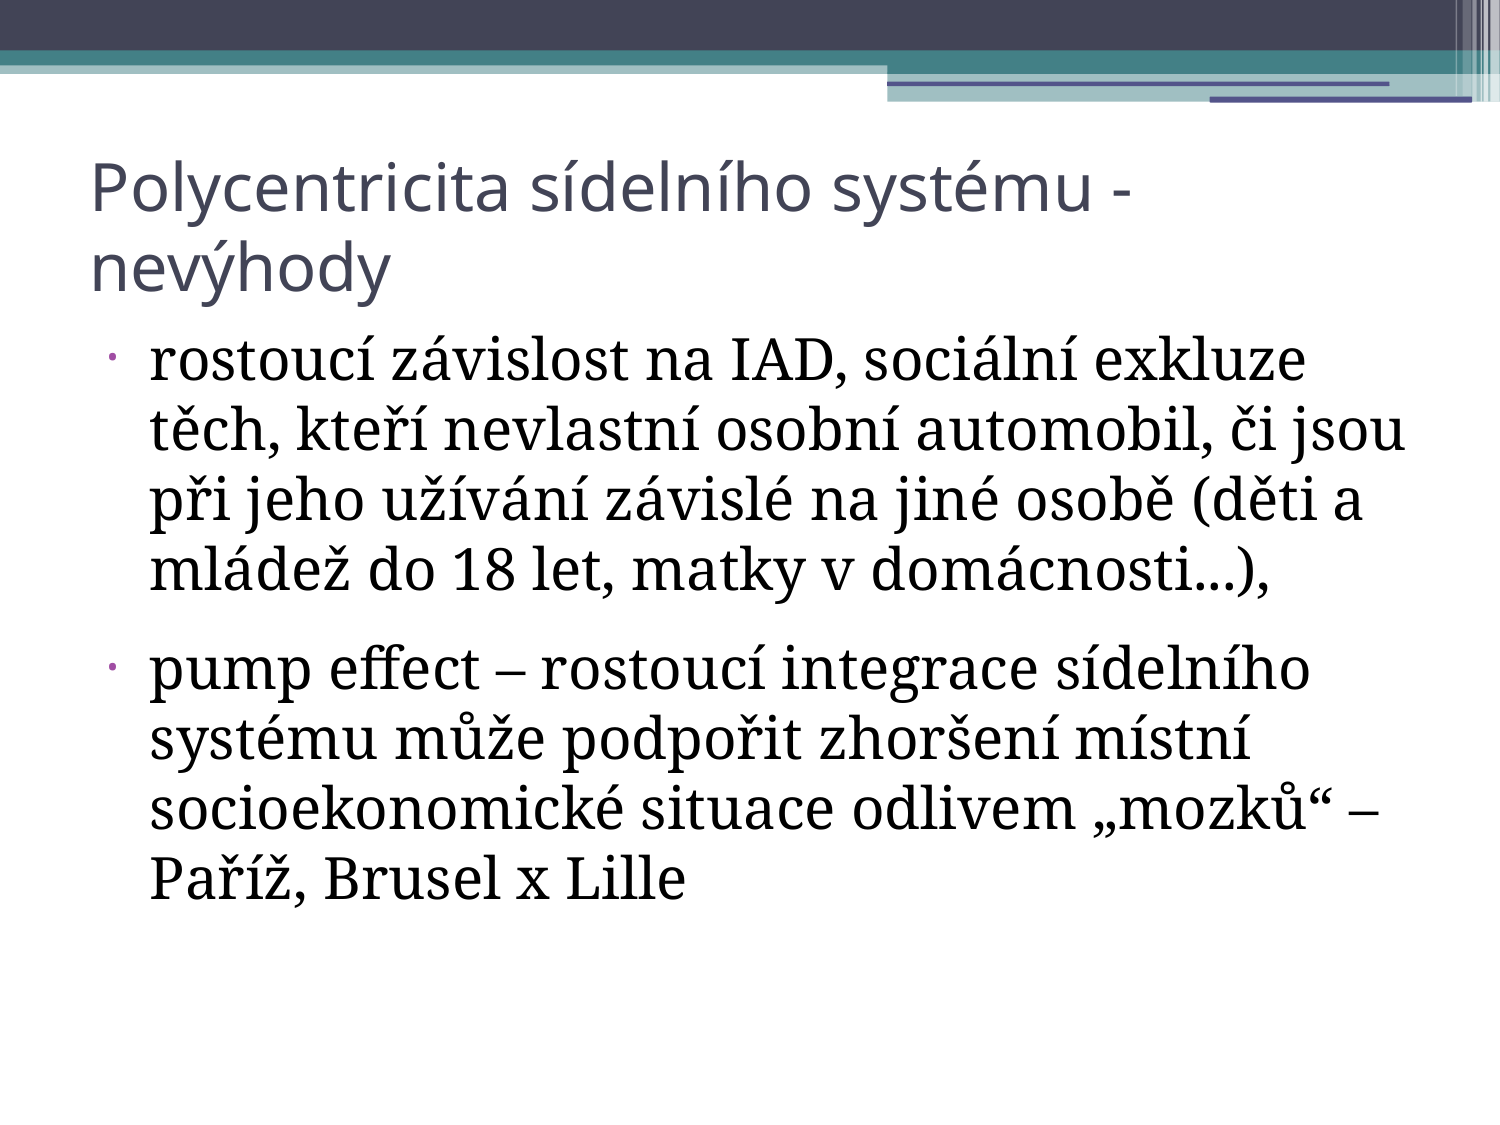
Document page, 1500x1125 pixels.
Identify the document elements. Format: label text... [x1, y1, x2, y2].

title Polycentricita sídelního systému - nevýhody [75, 137, 1425, 314]
list rostoucí závislost na IAD, sociální exkluze těch, kteří nevlastní osobní automobil, či jsou při jeho užívání závislé na jiné osobě (děti a mládež do 18 let, matky v domácnosti...), pump effect – rostoucí integrace sídelního systému může podpořit zhoršení místní socioekonomické situace odlivem „mozků“ – Paříž, Brusel x Lille [75, 314, 1425, 1079]
